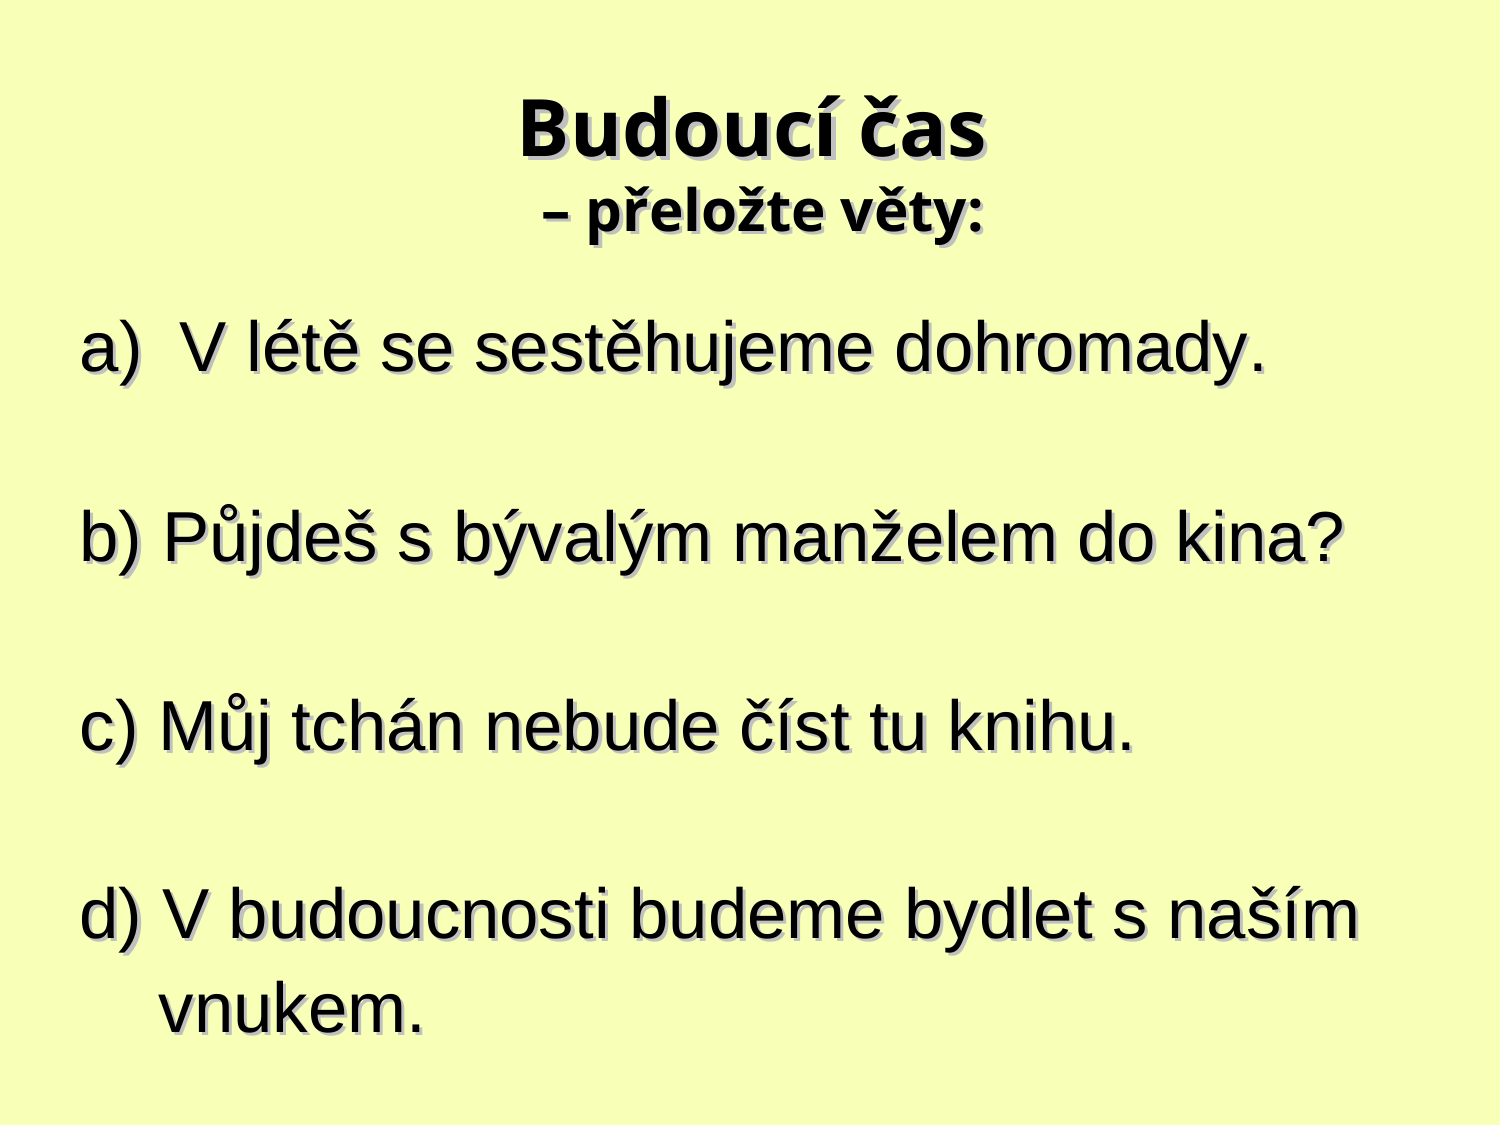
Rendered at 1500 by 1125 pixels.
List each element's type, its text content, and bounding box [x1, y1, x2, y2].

list V létě se sestěhujeme dohromady. b) Půjdeš s bývalým manželem do kina? c) Můj tchán nebude číst tu knihu. d) V budoucnosti budeme bydlet s naším vnukem. [64, 302, 1451, 1071]
title Budoucí čas – přeložte věty: [75, 40, 1451, 276]
